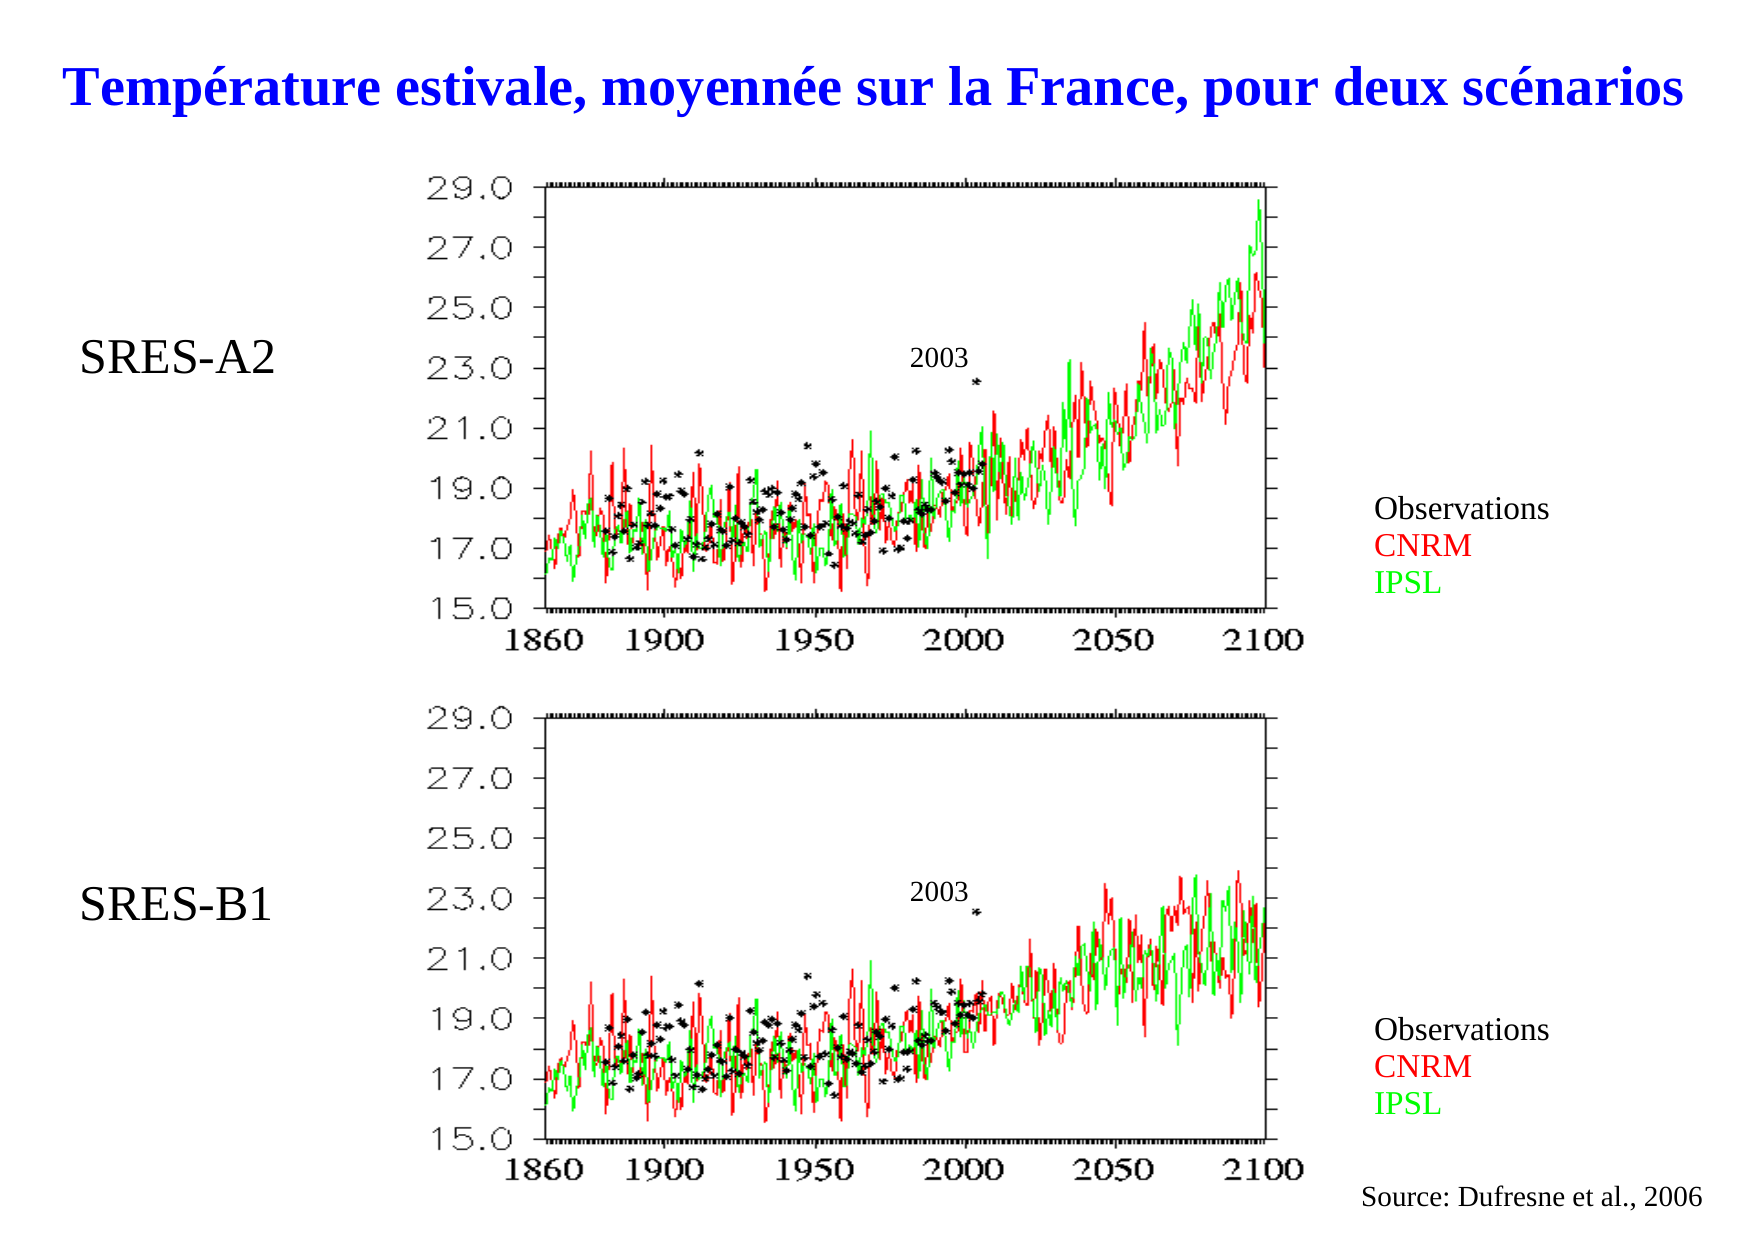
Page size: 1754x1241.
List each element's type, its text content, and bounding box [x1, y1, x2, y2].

picture [393, 151, 1311, 1203]
text_box Source: Dufresne et al., 2006 [1219, 1174, 1719, 1221]
text_box 2003 [895, 333, 985, 382]
text_box SRES-A2 [64, 320, 292, 392]
text_box Température estivale, moyennée sur la France, pour deux scénarios [48, 47, 1706, 126]
text_box Observations CNRM IPSL [1374, 489, 1590, 602]
text_box 2003 [895, 867, 985, 916]
text_box SRES-B1 [64, 867, 289, 939]
text_box Observations CNRM IPSL [1374, 1010, 1590, 1122]
